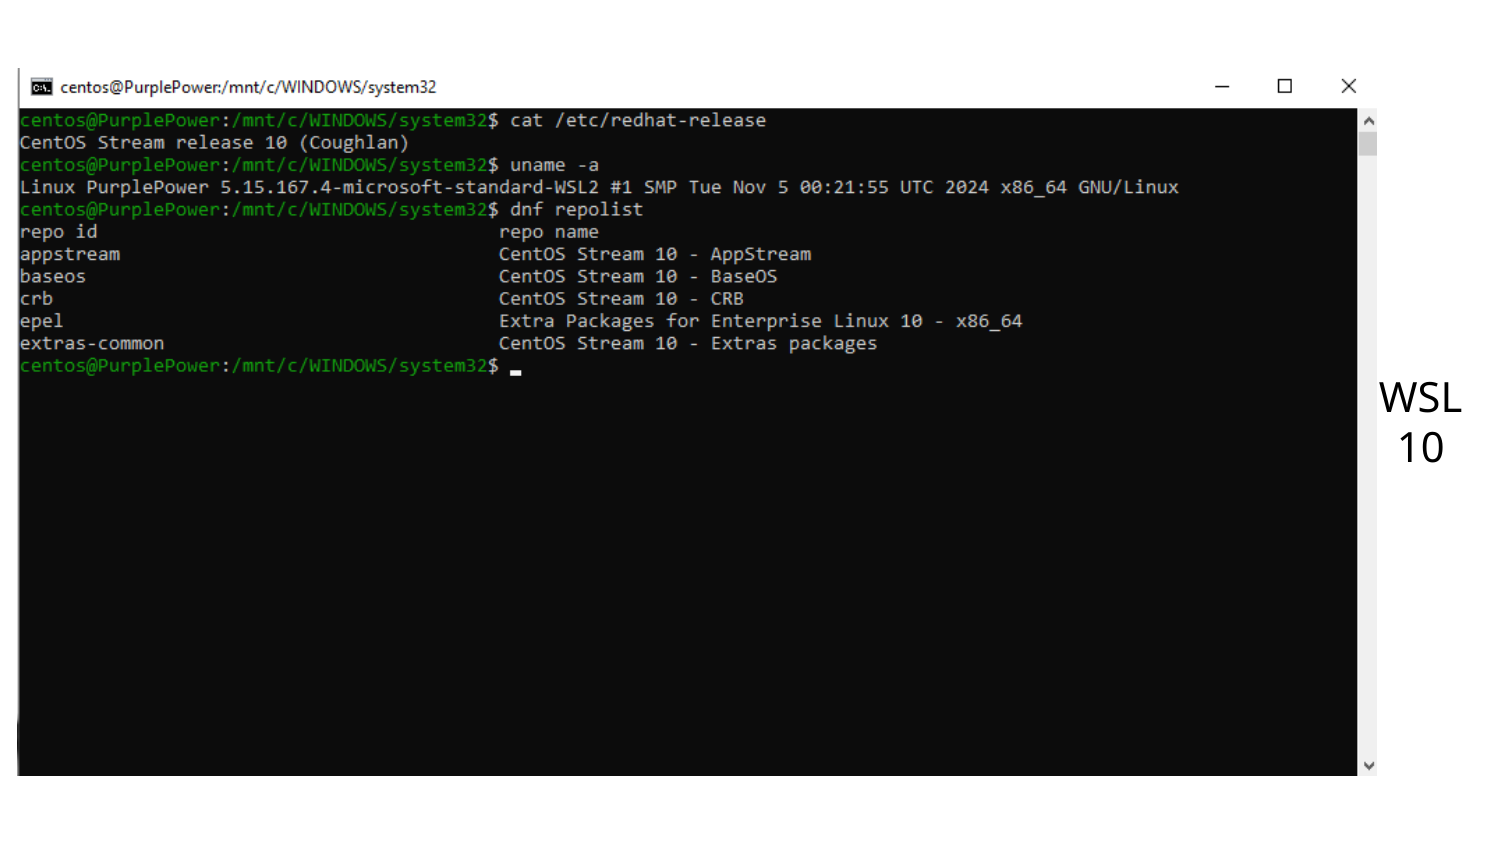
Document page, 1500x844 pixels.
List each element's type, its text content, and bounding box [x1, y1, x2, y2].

picture [17, 68, 1377, 776]
text_box WSL 10 [1377, 356, 1500, 487]
